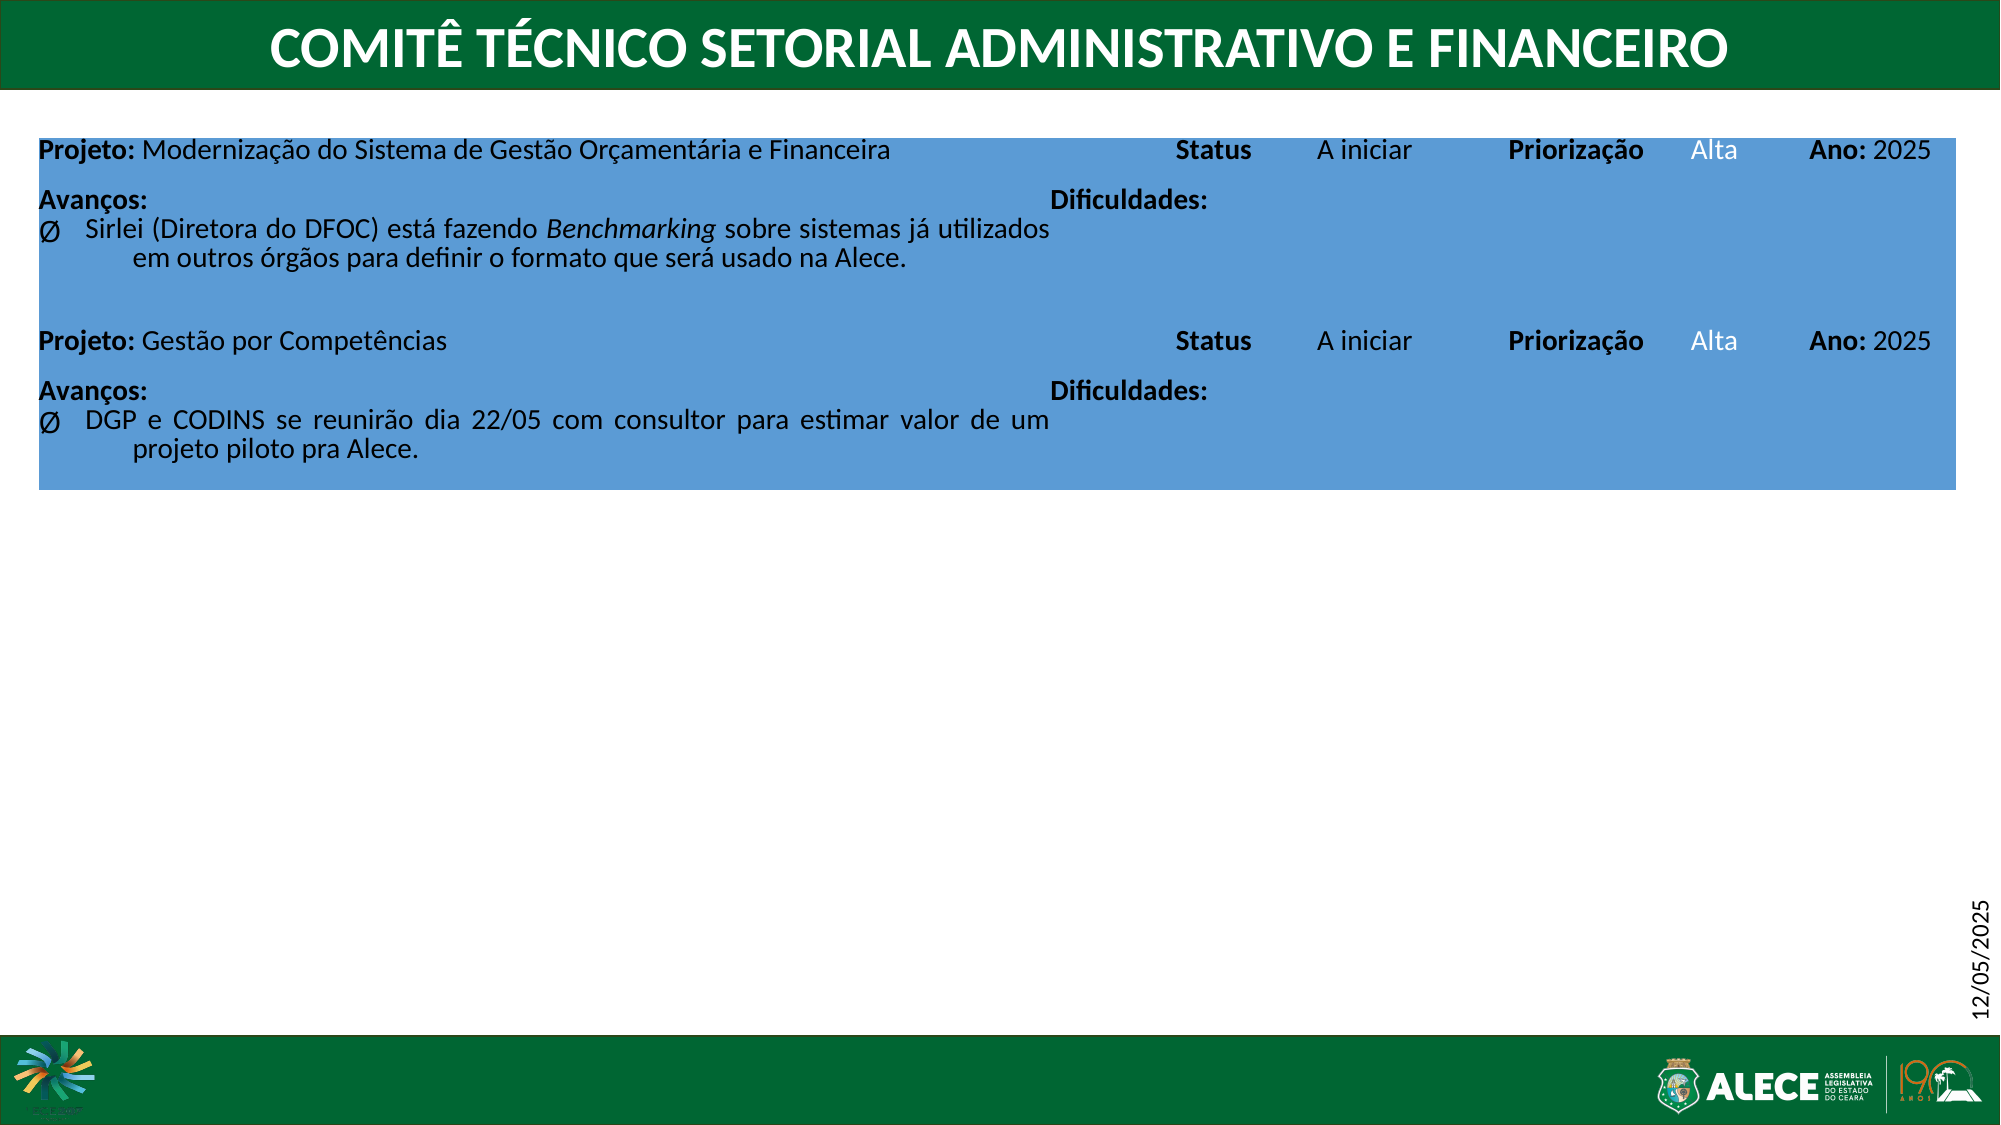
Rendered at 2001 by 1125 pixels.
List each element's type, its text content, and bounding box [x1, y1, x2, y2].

table_cell Dificuldades: [1050, 378, 1956, 490]
table_header Alta [1644, 138, 1785, 187]
table_cell Alta [1644, 329, 1785, 378]
table_cell Status [1118, 329, 1252, 378]
table_cell Projeto: Gestão por Competências [39, 329, 1118, 378]
table_header Status [1118, 138, 1252, 187]
table_header Priorização [1478, 138, 1644, 187]
table_cell Ano: 2025 [1785, 329, 1956, 378]
table_header Projeto: Modernização do Sistema de Gestão Orçamentária e Financeira [39, 138, 1118, 187]
table_cell Avanços: DGP e CODINS se reunirão dia 22/05 com consultor para estimar valor de um projeto piloto pra Alece. [39, 378, 1050, 490]
table_cell Priorização [1478, 329, 1644, 378]
table_cell Dificuldades: [1050, 187, 1956, 329]
table_header Ano: 2025 [1785, 138, 1956, 187]
text_box 12/05/2025 [1956, 883, 2000, 982]
text_box [0, 1036, 1625, 1125]
table_cell A iniciar [1252, 329, 1478, 378]
text_box COMITÊ TÉCNICO SETORIAL ADMINISTRATIVO E FINANCEIRO [0, 0, 2000, 89]
table_header A iniciar [1252, 138, 1478, 187]
picture [1625, 982, 2000, 1125]
table_cell Avanços: Sirlei (Diretora do DFOC) está fazendo Benchmarking sobre sistemas já utilizados em outros órgãos para definir o formato que será usado na Alece. [39, 187, 1050, 329]
